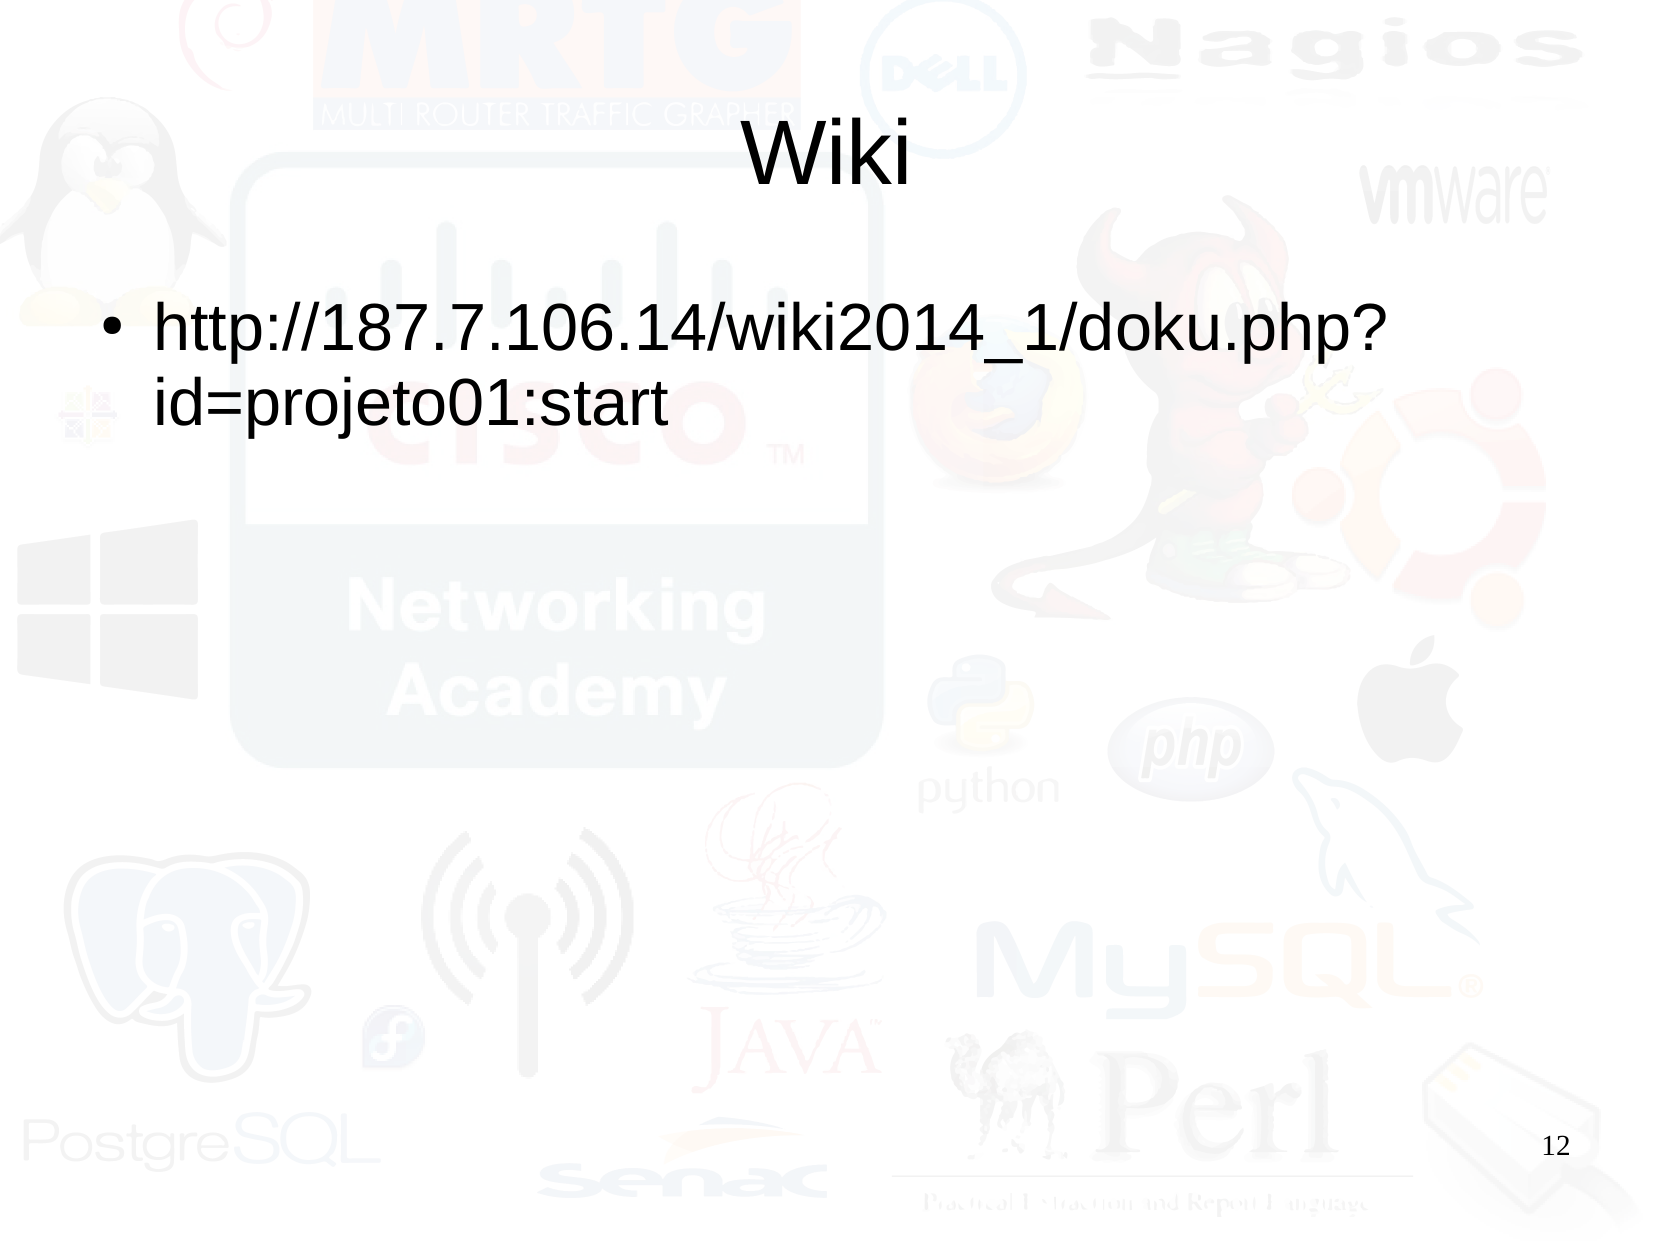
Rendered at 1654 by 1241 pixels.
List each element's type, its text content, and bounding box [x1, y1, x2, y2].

list http://187.7.106.14/wiki2014_1/doku.php?id=projeto01:start [82, 290, 1571, 1010]
picture [0, 0, 1654, 1241]
title Wiki [82, 49, 1571, 257]
